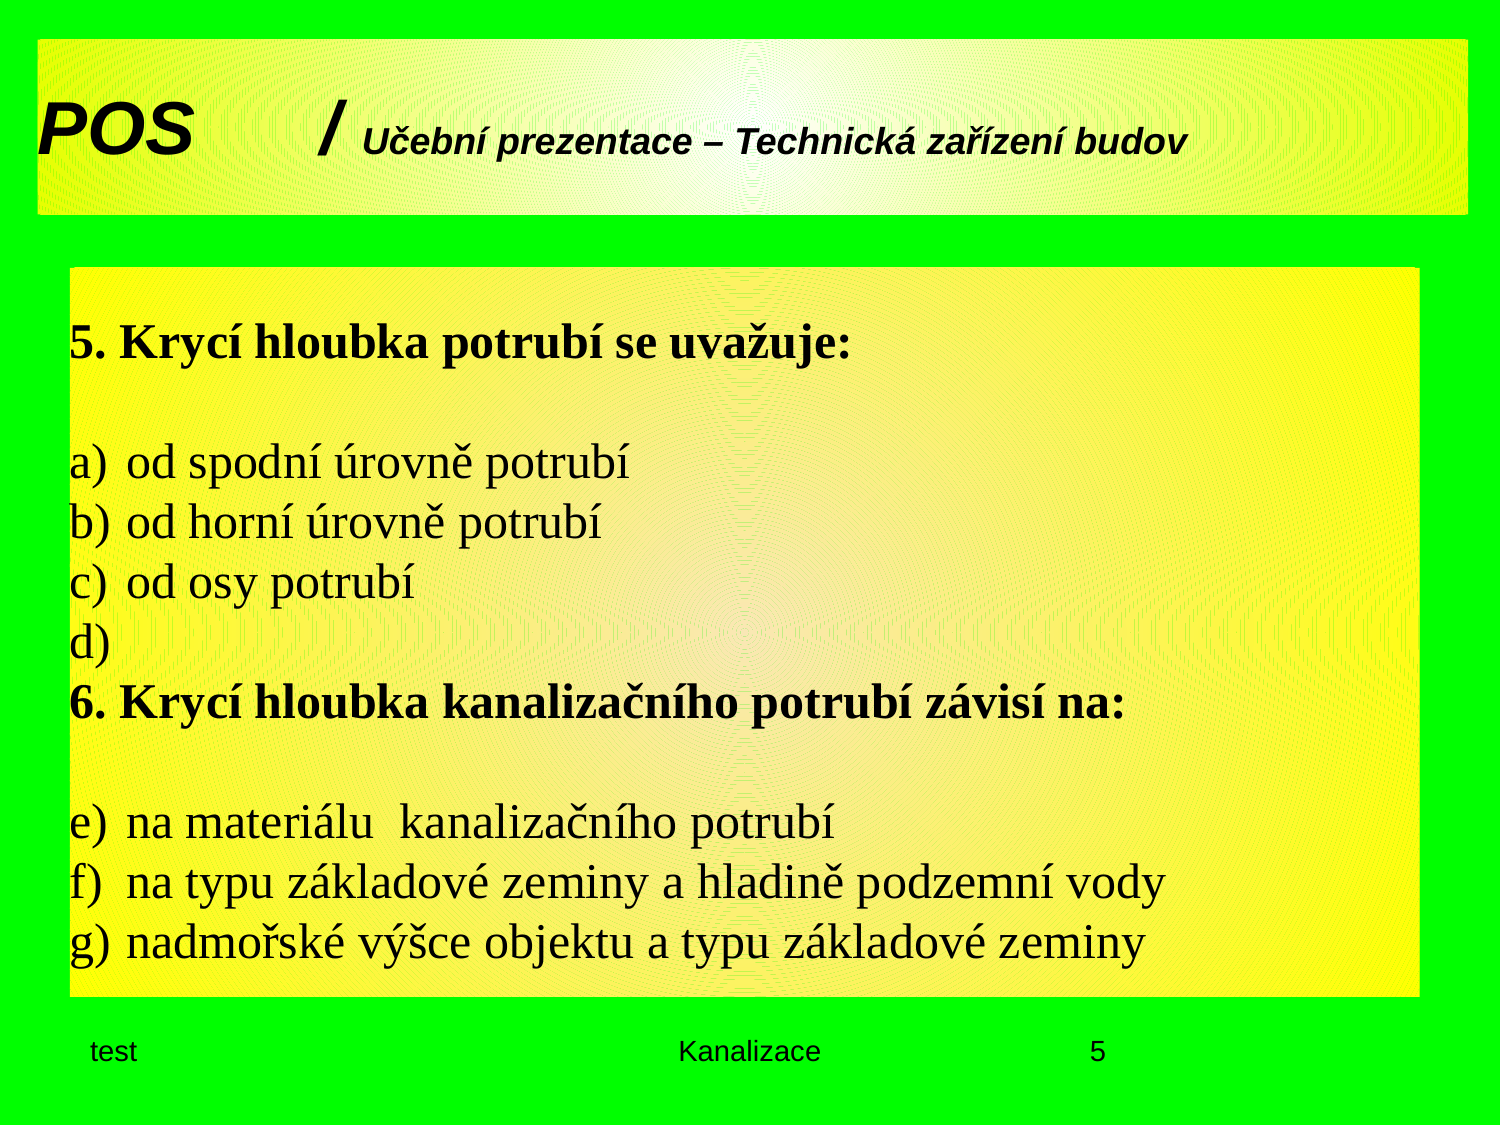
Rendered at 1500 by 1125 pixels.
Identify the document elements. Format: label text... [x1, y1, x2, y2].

text_box test [75, 1024, 426, 1103]
text_box 5. Krycí hloubka potrubí se uvažuje: od spodní úrovně potrubí od horní úrovně potrubí od osy potrubí 6. Krycí hloubka kanalizačního potrubí závisí na: na materiálu kanalizačního potrubí na typu základové zeminy a hladině podzemní vody nadmořské výšce objektu a typu základové zeminy [69, 267, 1420, 997]
text_box Kanalizace [512, 1024, 988, 1103]
text_box [1074, 1024, 1426, 1103]
text_box POS / Učební prezentace – Technická zařízení budov [38, 40, 1468, 214]
